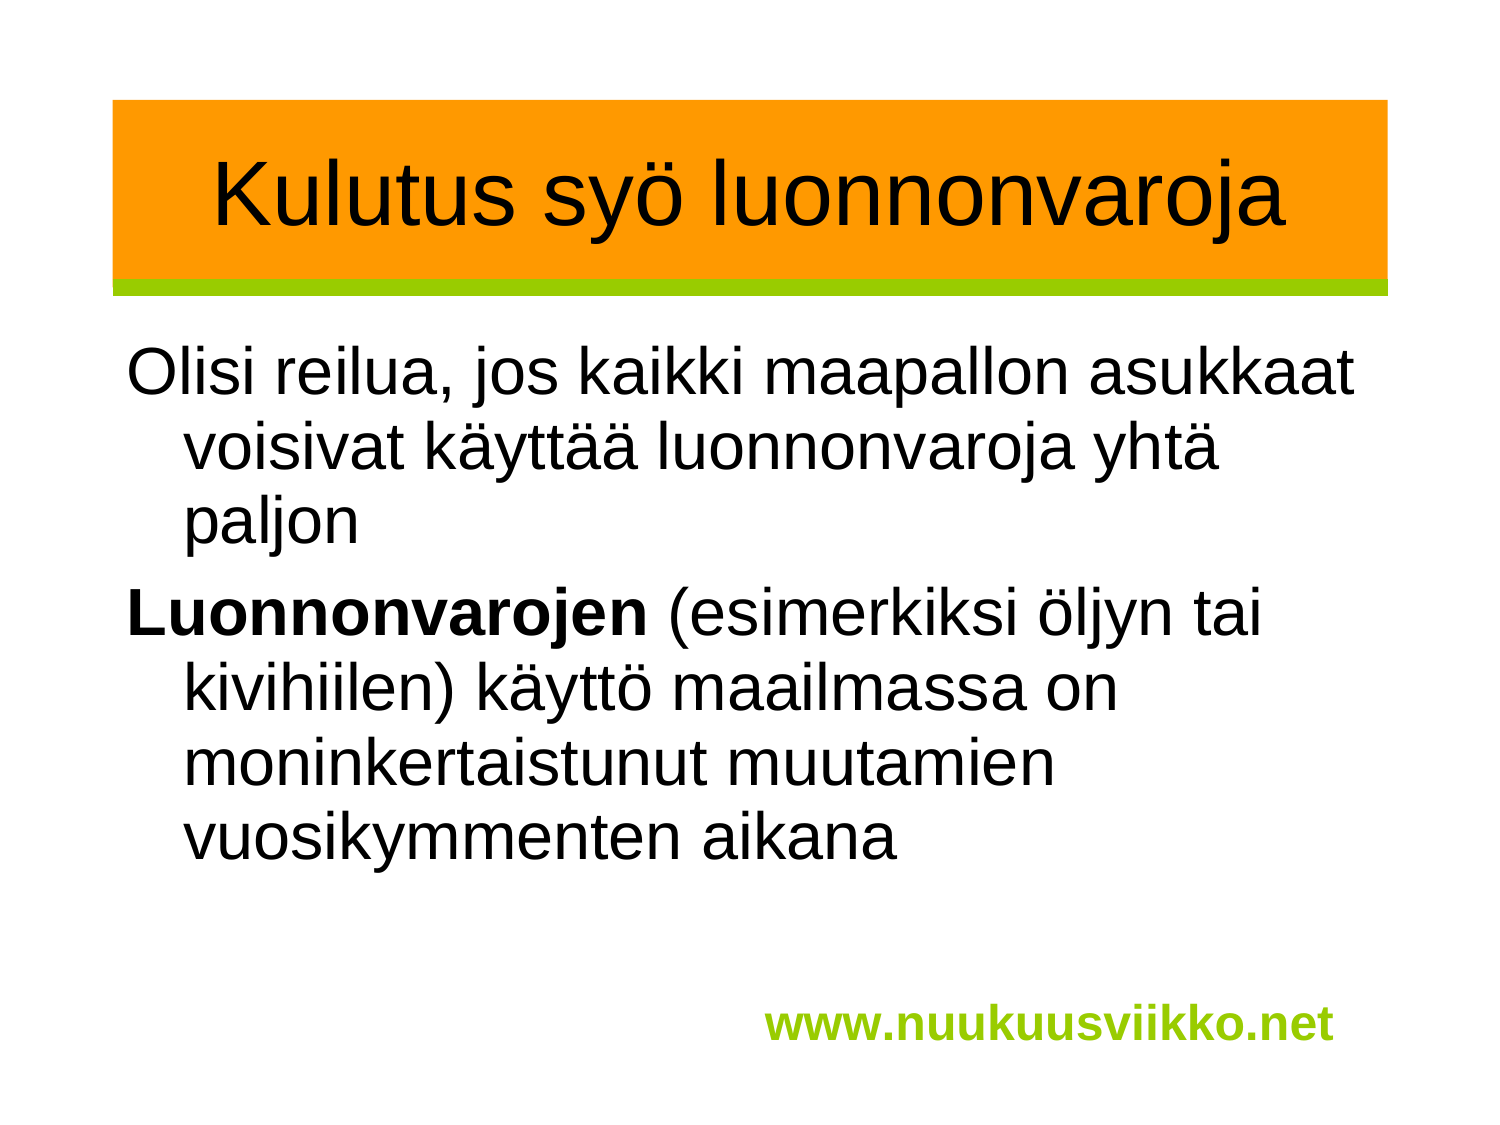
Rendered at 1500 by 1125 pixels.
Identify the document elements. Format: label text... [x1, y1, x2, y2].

list Olisi reilua, jos kaikki maapallon asukkaat voisivat käyttää luonnonvaroja yhtä paljon Luonnonvarojen (esimerkiksi öljyn tai kivihiilen) käyttö maailmassa on moninkertaistunut muutamien vuosikymmenten aikana [112, 326, 1400, 1112]
text_box www.nuukuusviikko.net [750, 987, 1350, 1059]
title Kulutus syö luonnonvaroja [112, 99, 1388, 279]
